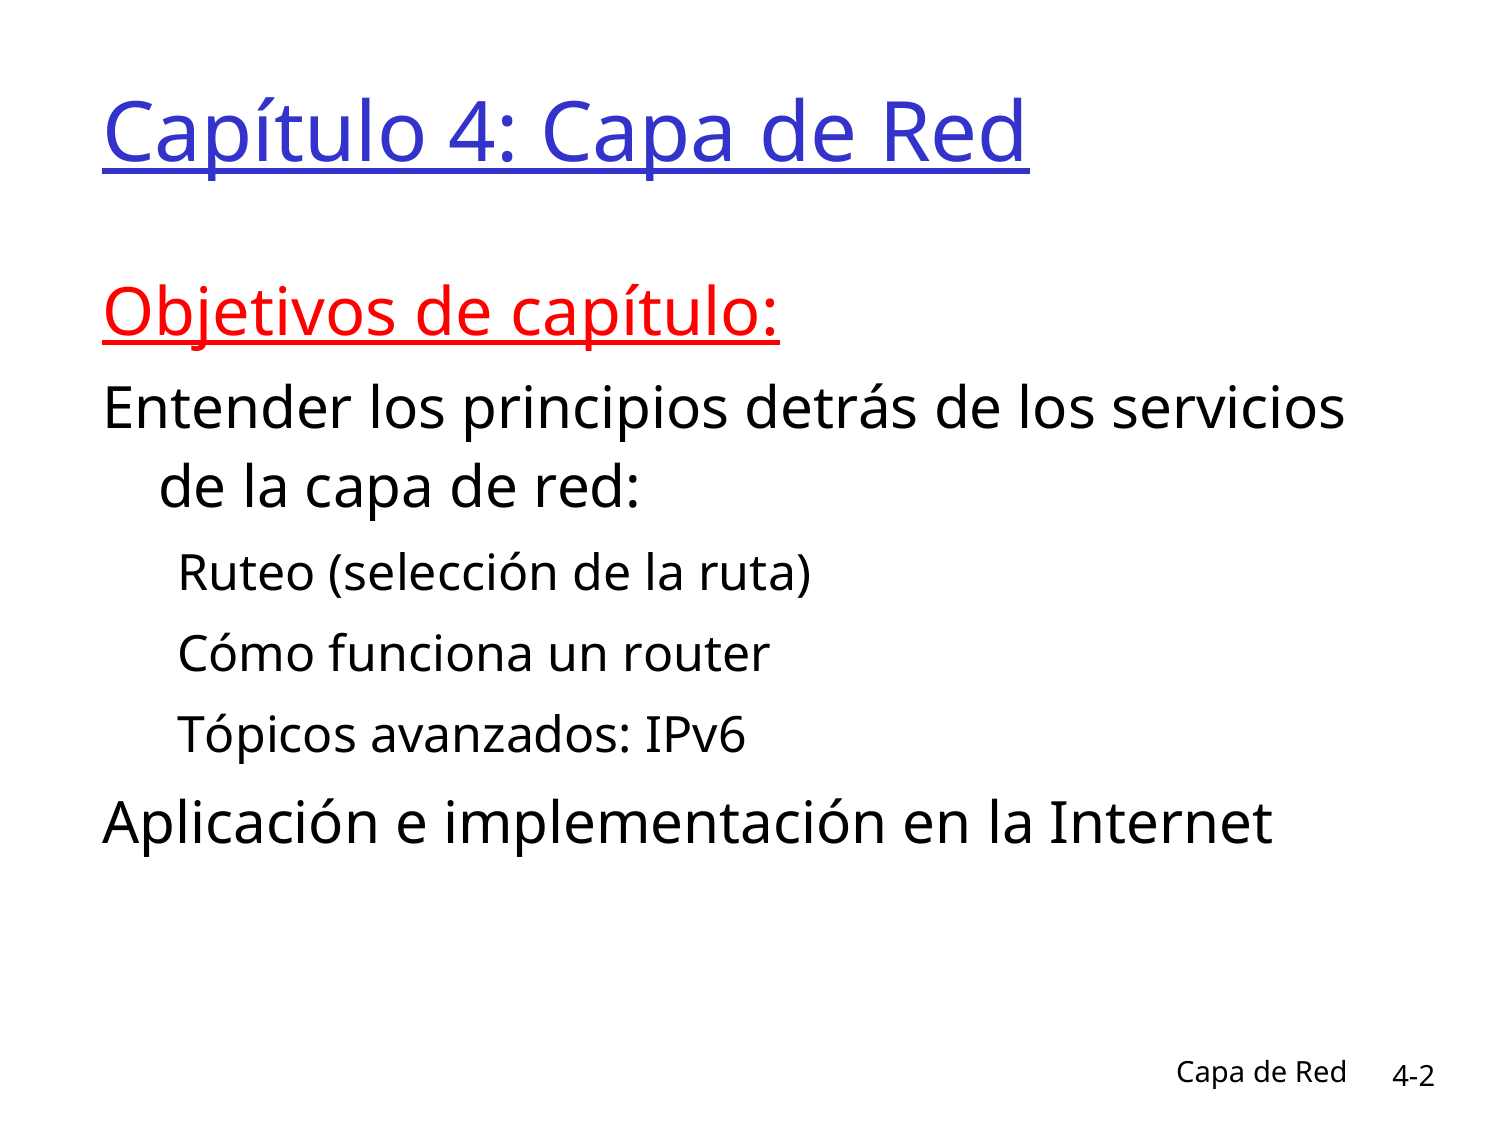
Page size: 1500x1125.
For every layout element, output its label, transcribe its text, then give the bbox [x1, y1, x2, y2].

title Capítulo 4: Capa de Red [87, 37, 1363, 225]
list Objetivos de capítulo: Entender los principios detrás de los servicios de la capa de red: Ruteo (selección de la ruta) Cómo funciona un router Tópicos avanzados: IPv6 Aplicación e implementación en la Internet [87, 262, 1363, 1026]
